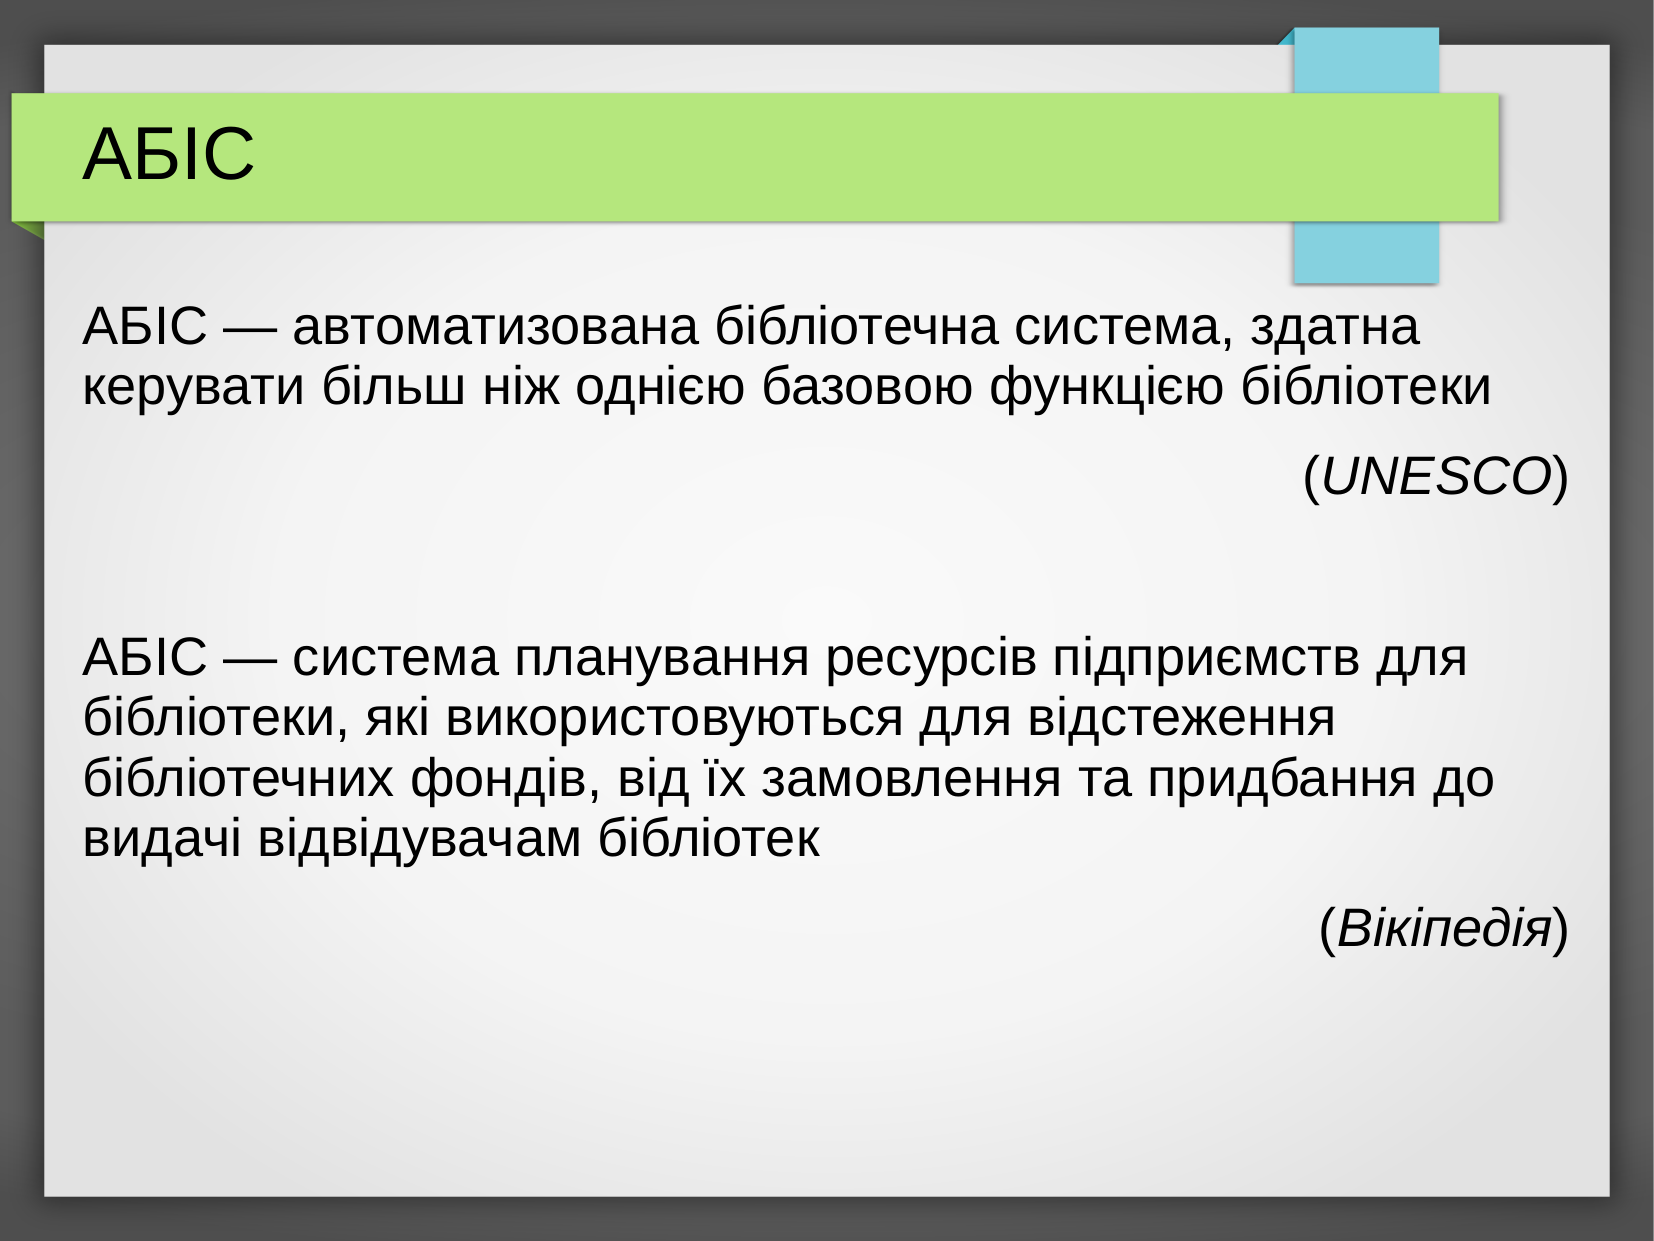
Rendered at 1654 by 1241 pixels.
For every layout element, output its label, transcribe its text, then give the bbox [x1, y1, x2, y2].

list АБІС — автоматизована бібліотечна система, здатна керувати більш ніж однією базовою функцією бібліотеки (UNESCO) АБІС — система планування ресурсів підприємств для бібліотеки, які використовуються для відстеження бібліотечних фондів, від їх замовлення та придбання до видачі відвідувачам бібліотек (Вікіпедія) [82, 295, 1571, 1015]
picture [0, 0, 1654, 1241]
title АБІС [82, 94, 1264, 213]
